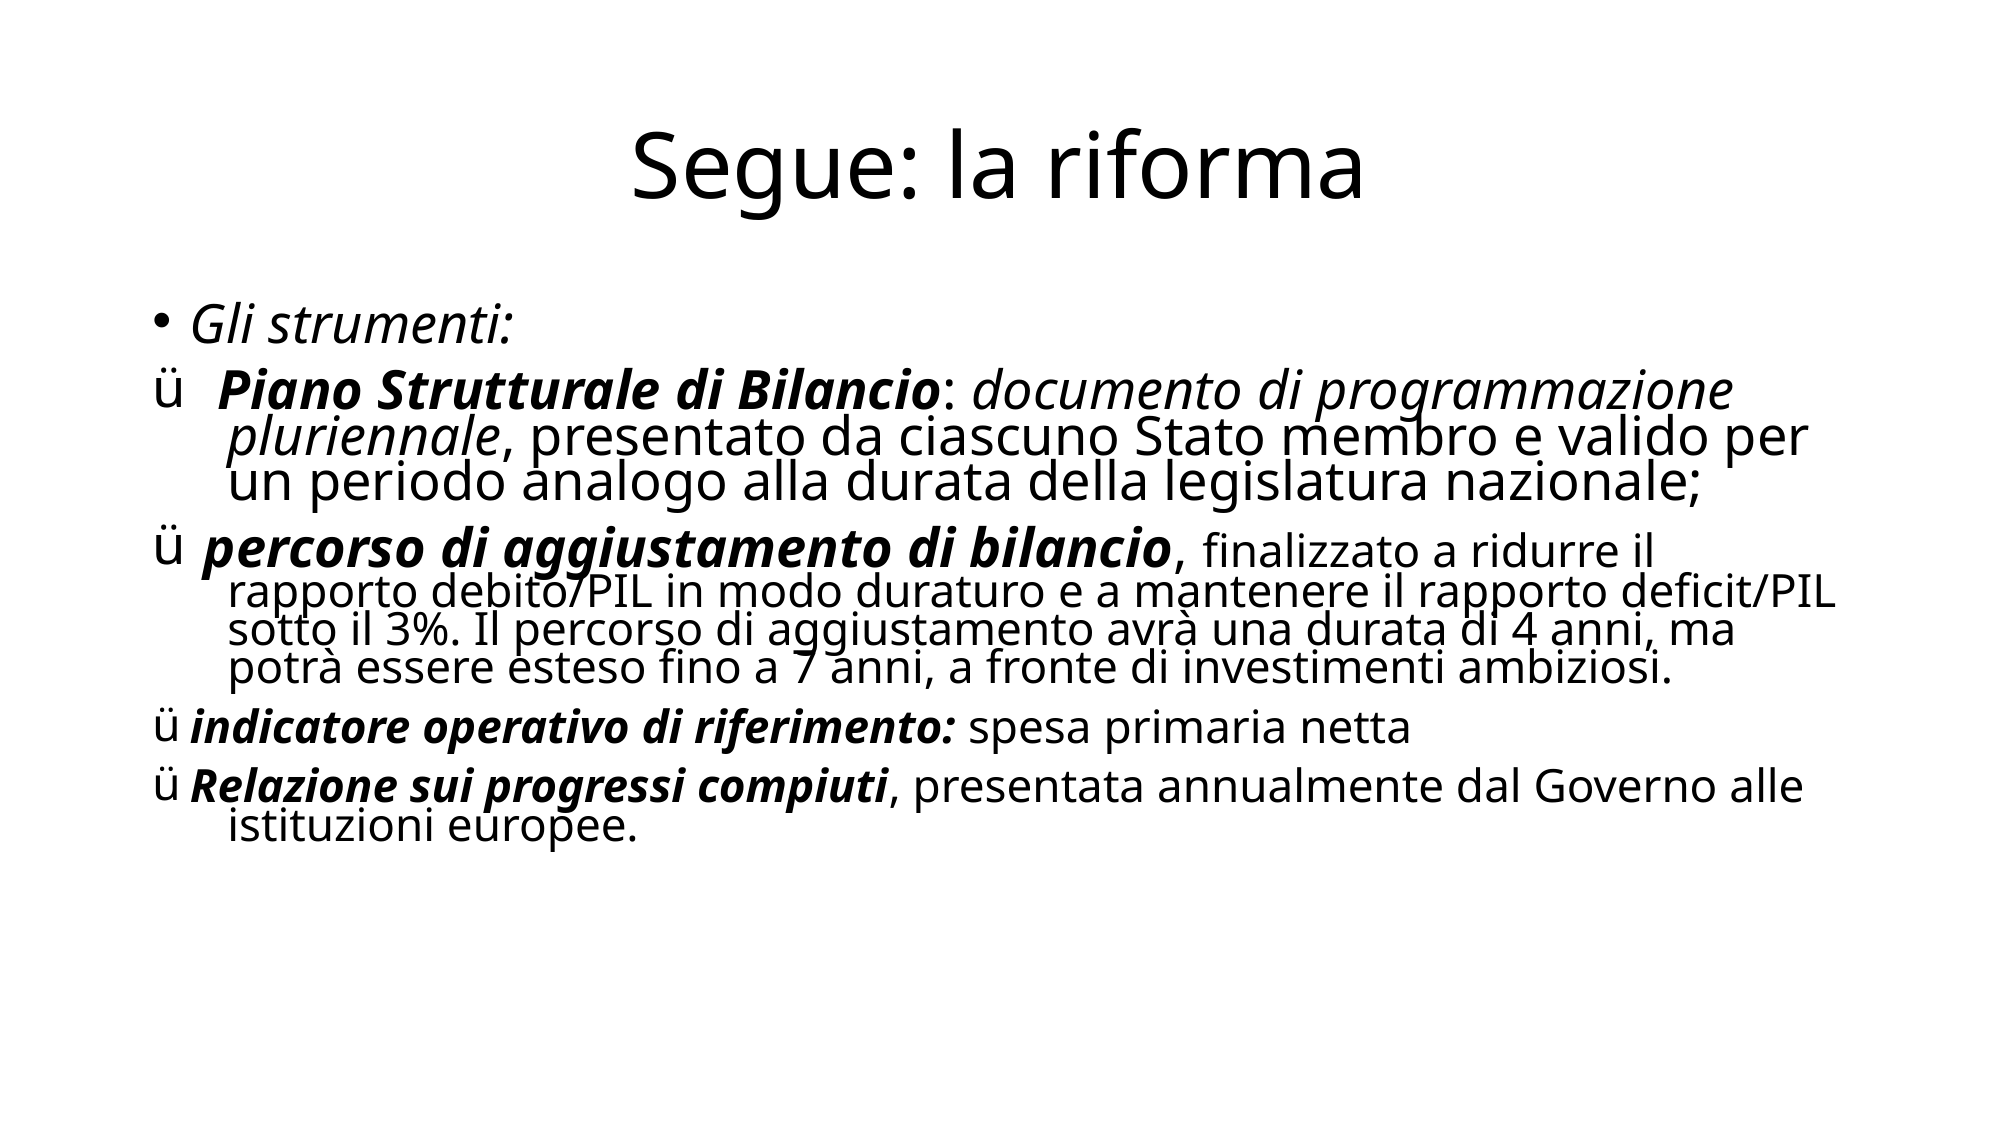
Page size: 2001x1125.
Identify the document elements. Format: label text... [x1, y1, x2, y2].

list Gli strumenti: Piano Strutturale di Bilancio: documento di programmazione pluriennale, presentato da ciascuno Stato membro e valido per un periodo analogo alla durata della legislatura nazionale; percorso di aggiustamento di bilancio, finalizzato a ridurre il rapporto debito/PIL in modo duraturo e a mantenere il rapporto deficit/PIL sotto il 3%. Il percorso di aggiustamento avrà una durata di 4 anni, ma potrà essere esteso fino a 7 anni, a fronte di investimenti ambiziosi. indicatore operativo di riferimento: spesa primaria netta Relazione sui progressi compiuti, presentata annualmente dal Governo alle istituzioni europee. [137, 299, 1863, 1014]
title Segue: la riforma [137, 59, 1863, 278]
